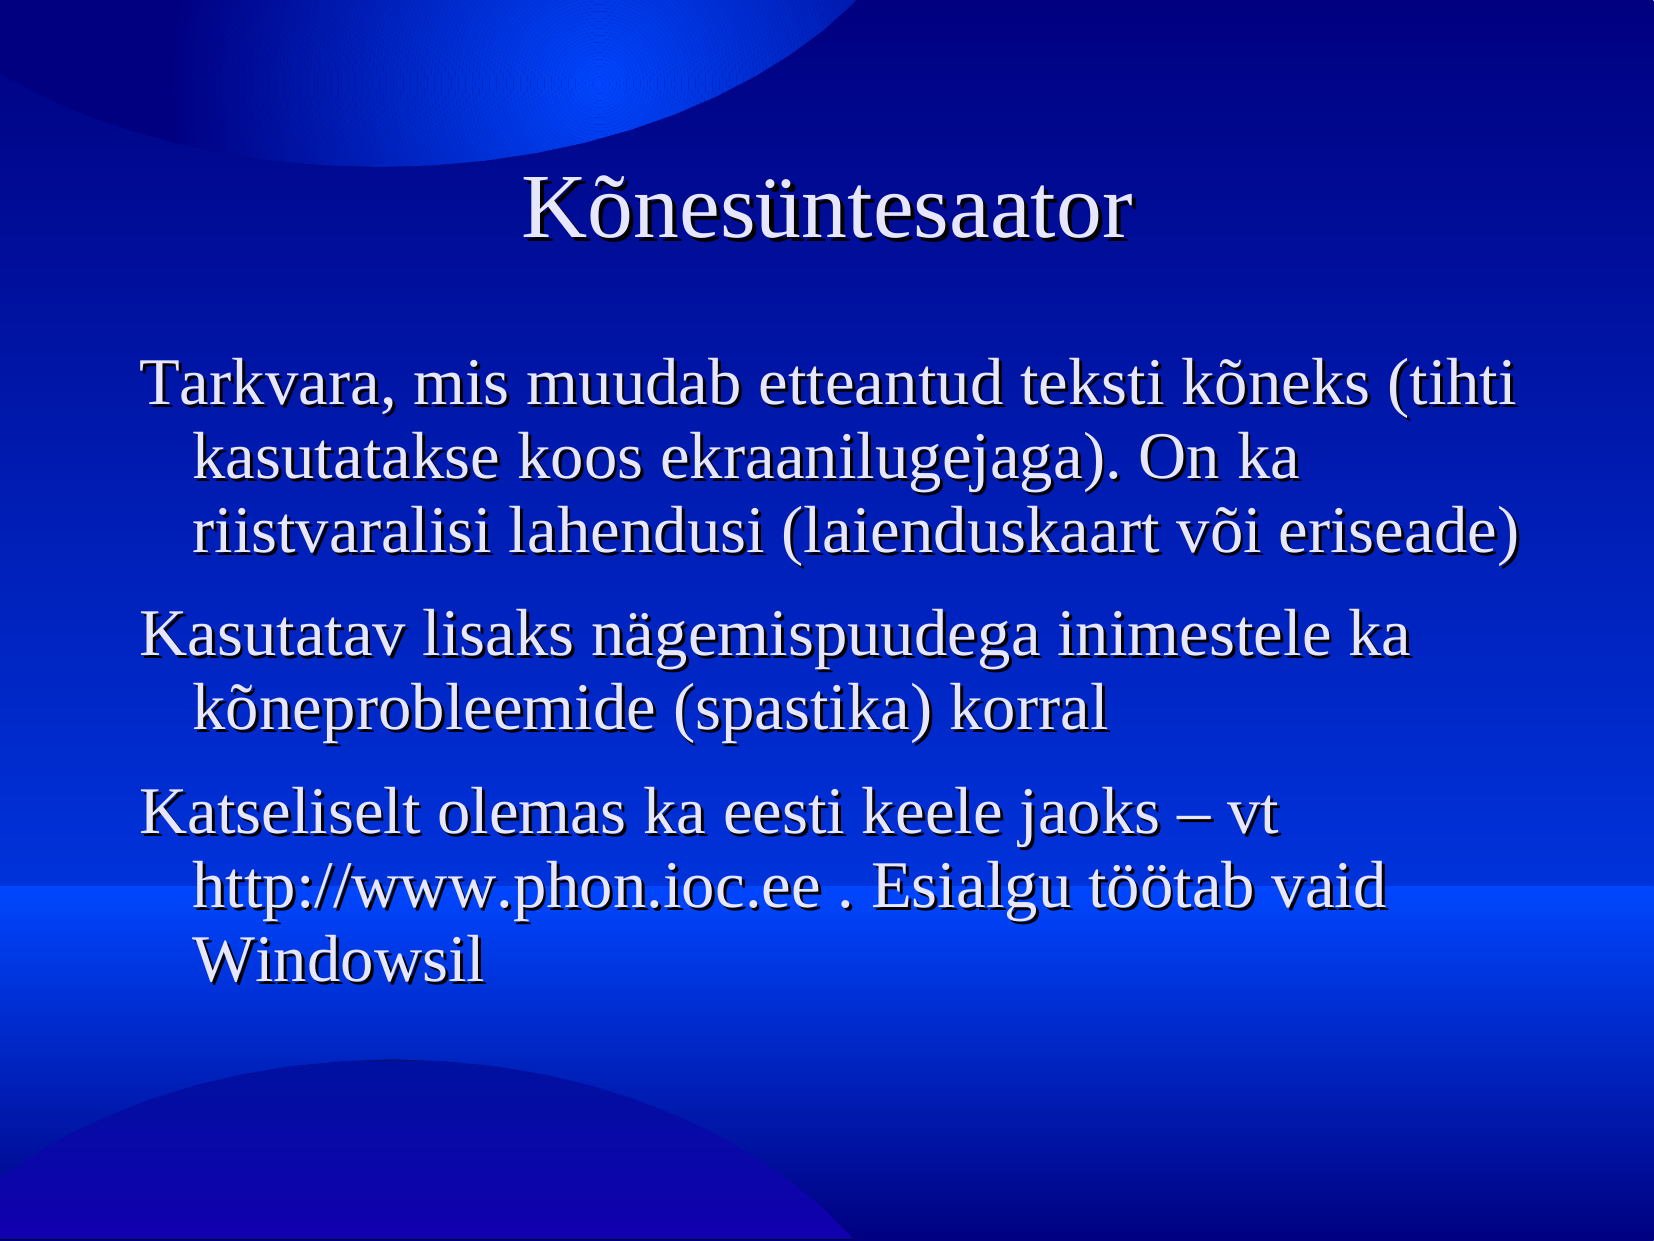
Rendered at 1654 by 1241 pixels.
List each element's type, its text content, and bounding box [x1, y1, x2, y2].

title Kõnesüntesaator [121, 102, 1534, 311]
list Tarkvara, mis muudab etteantud teksti kõneks (tihti kasutatakse koos ekraanilugejaga). On ka riistvaralisi lahendusi (laienduskaart või eriseade) Kasutatav lisaks nägemispuudega inimestele ka kõneprobleemide (spastika) korral Katseliselt olemas ka eesti keele jaoks – vt http://www.phon.ioc.ee . Esialgu töötab vaid Windowsil [121, 344, 1534, 1127]
